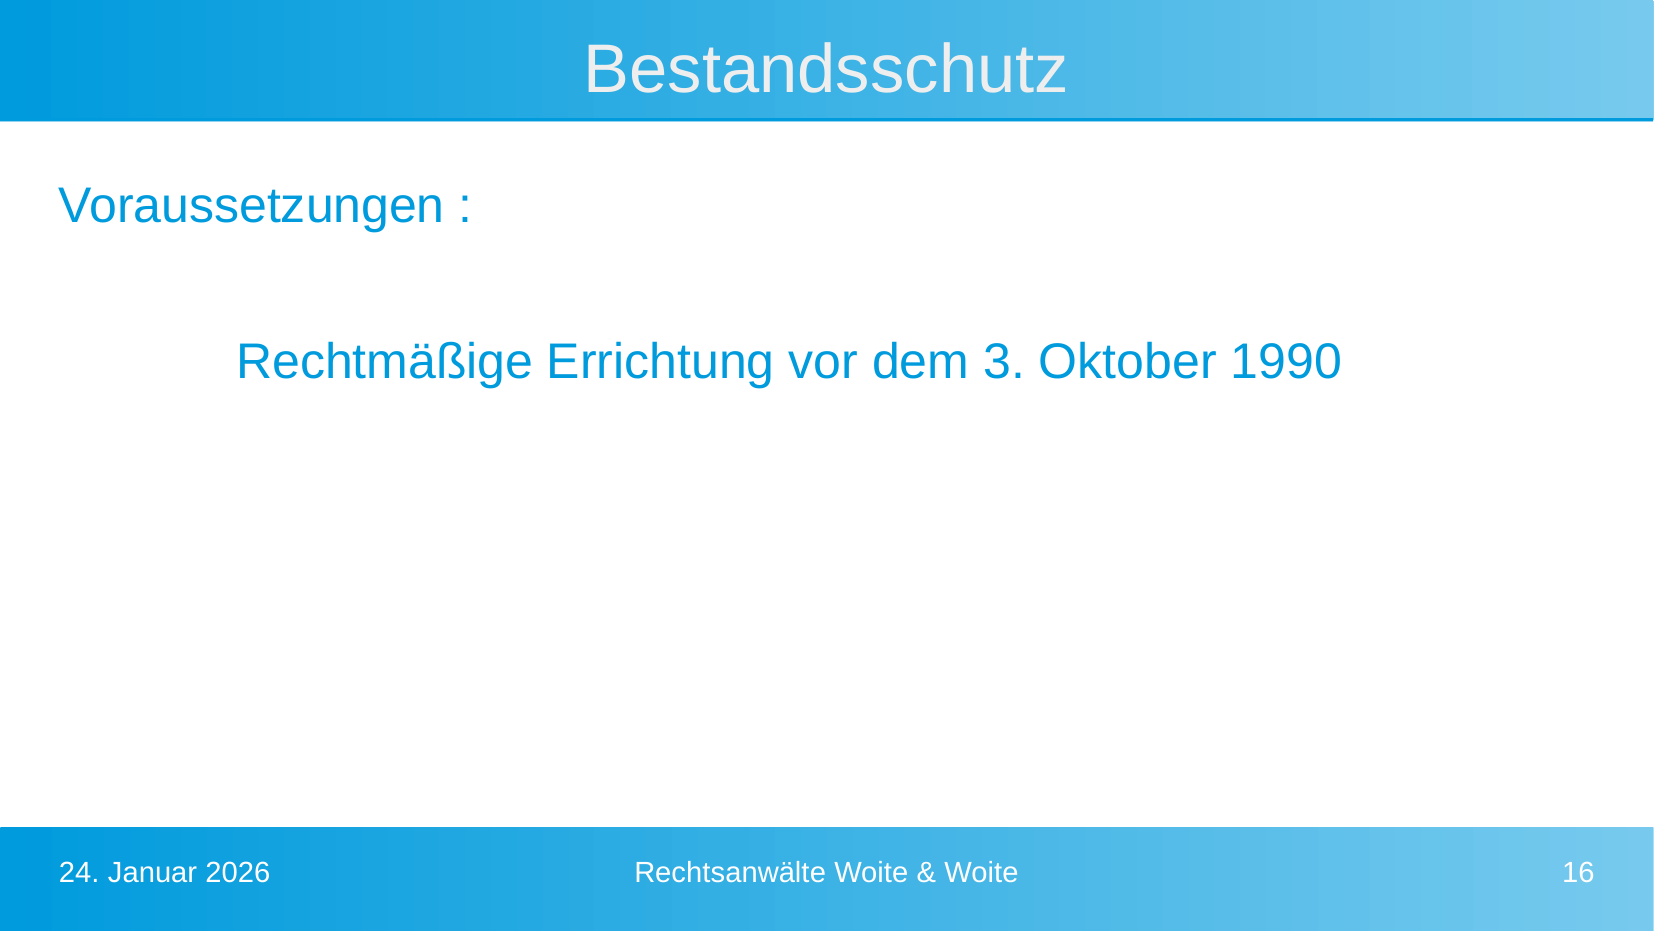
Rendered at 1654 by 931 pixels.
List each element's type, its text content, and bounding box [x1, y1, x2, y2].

title Bestandsschutz [59, 29, 1595, 108]
list Voraussetzungen : Rechtmäßige Errichtung vor dem 3. Oktober 1990 [59, 177, 1595, 768]
